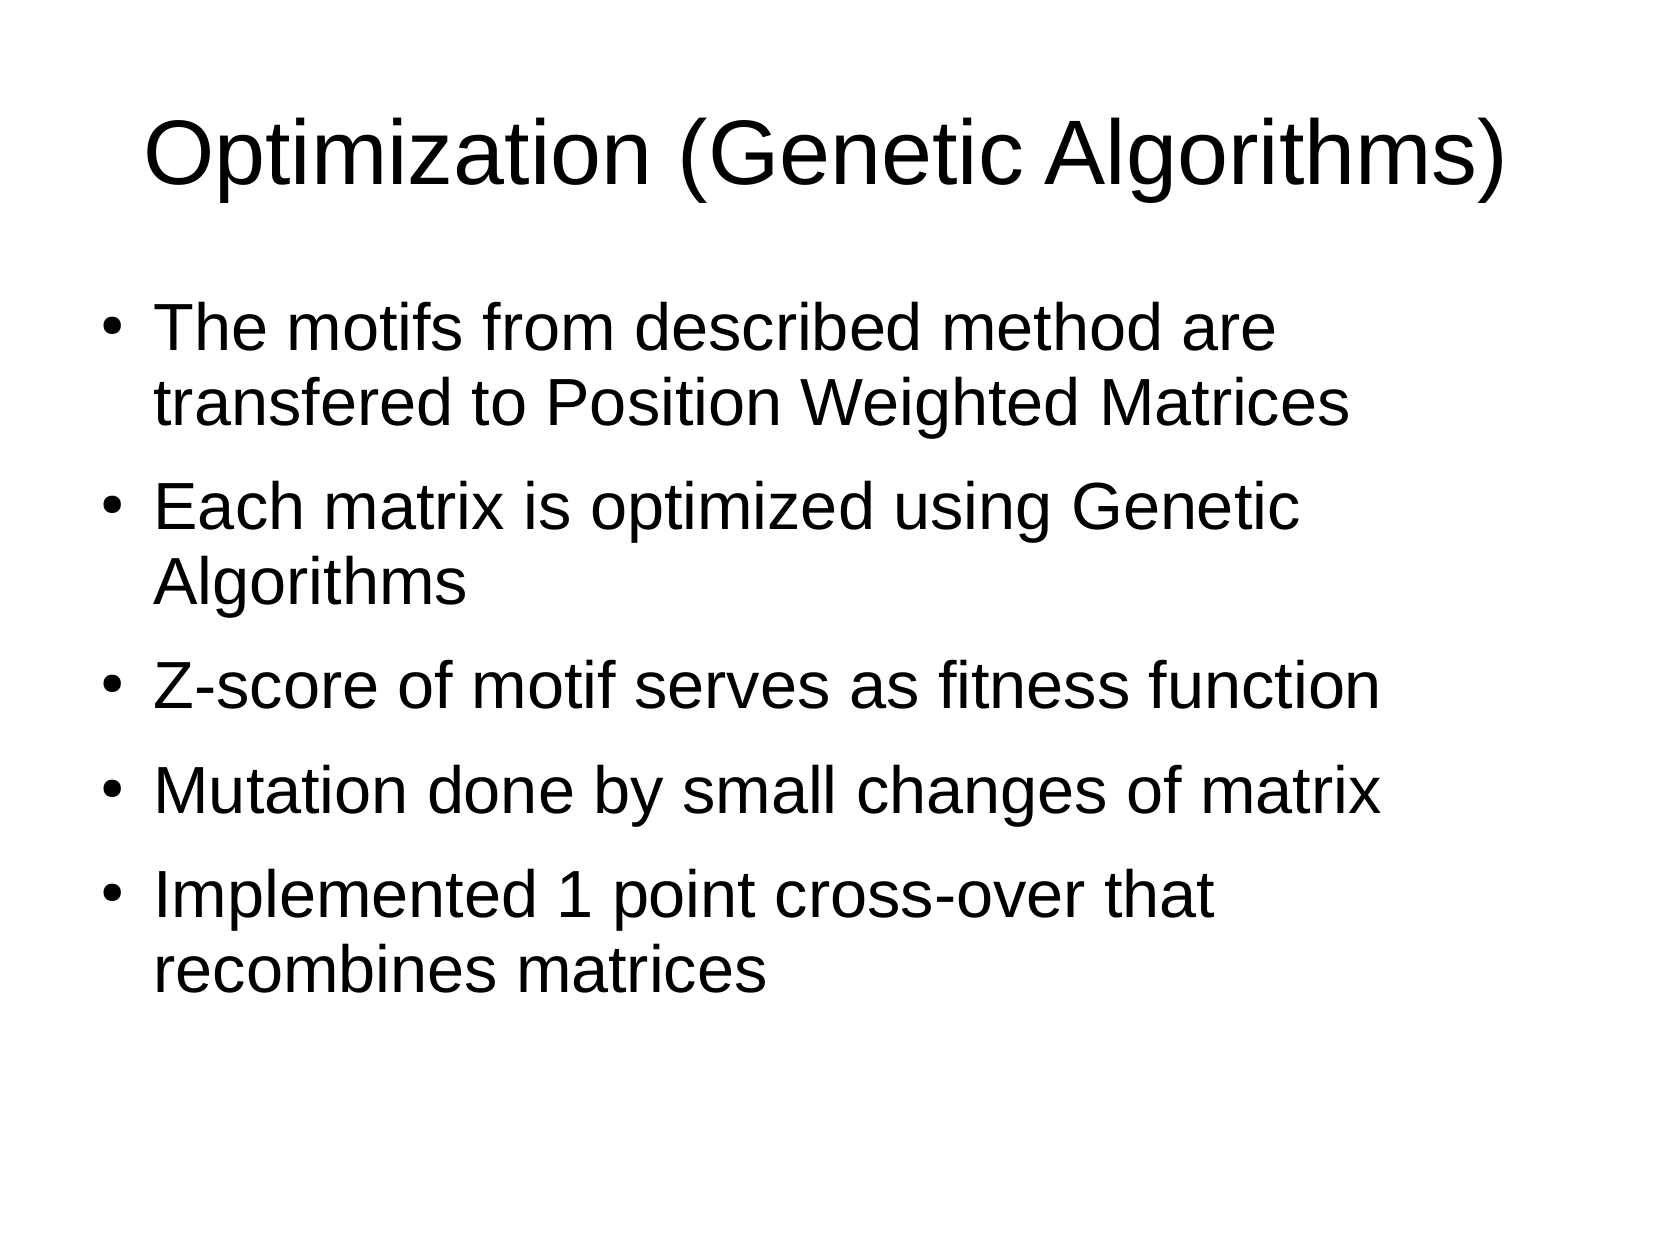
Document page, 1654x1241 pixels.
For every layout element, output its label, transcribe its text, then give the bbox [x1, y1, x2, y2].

title Optimization (Genetic Algorithms) [82, 49, 1571, 257]
list The motifs from described method are transfered to Position Weighted Matrices Each matrix is optimized using Genetic Algorithms Z-score of motif serves as fitness function Mutation done by small changes of matrix Implemented 1 point cross-over that recombines matrices [82, 290, 1571, 1010]
